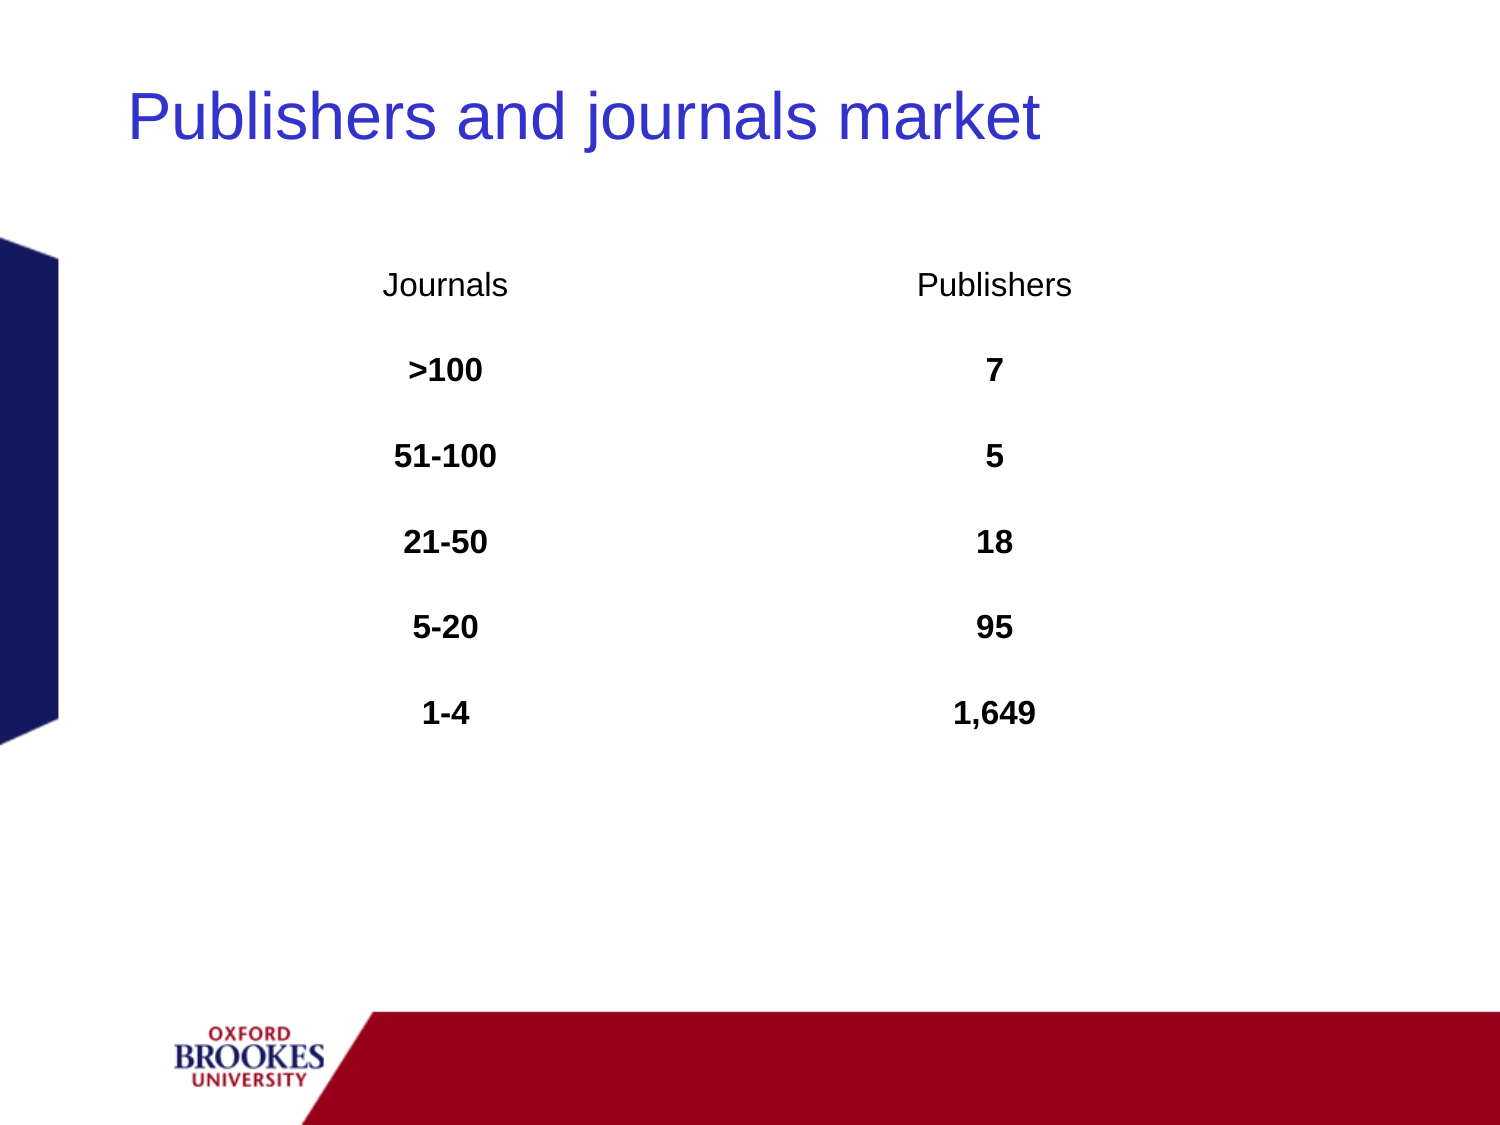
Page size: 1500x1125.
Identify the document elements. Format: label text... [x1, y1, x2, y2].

title Publishers and journals market [112, 56, 1388, 170]
table_header Publishers [720, 255, 1269, 341]
picture [0, 0, 1500, 1125]
table_cell 7 [720, 341, 1269, 427]
table_cell 95 [720, 598, 1269, 683]
table_cell 1-4 [171, 683, 720, 769]
table_cell >100 [171, 341, 720, 427]
table_cell 1,649 [720, 683, 1269, 769]
table_cell 21-50 [171, 512, 720, 598]
table_cell 5-20 [171, 598, 720, 683]
table_cell 5 [720, 427, 1269, 512]
table_cell 18 [720, 512, 1269, 598]
table_header Journals [171, 255, 720, 341]
table_cell 51-100 [171, 427, 720, 512]
